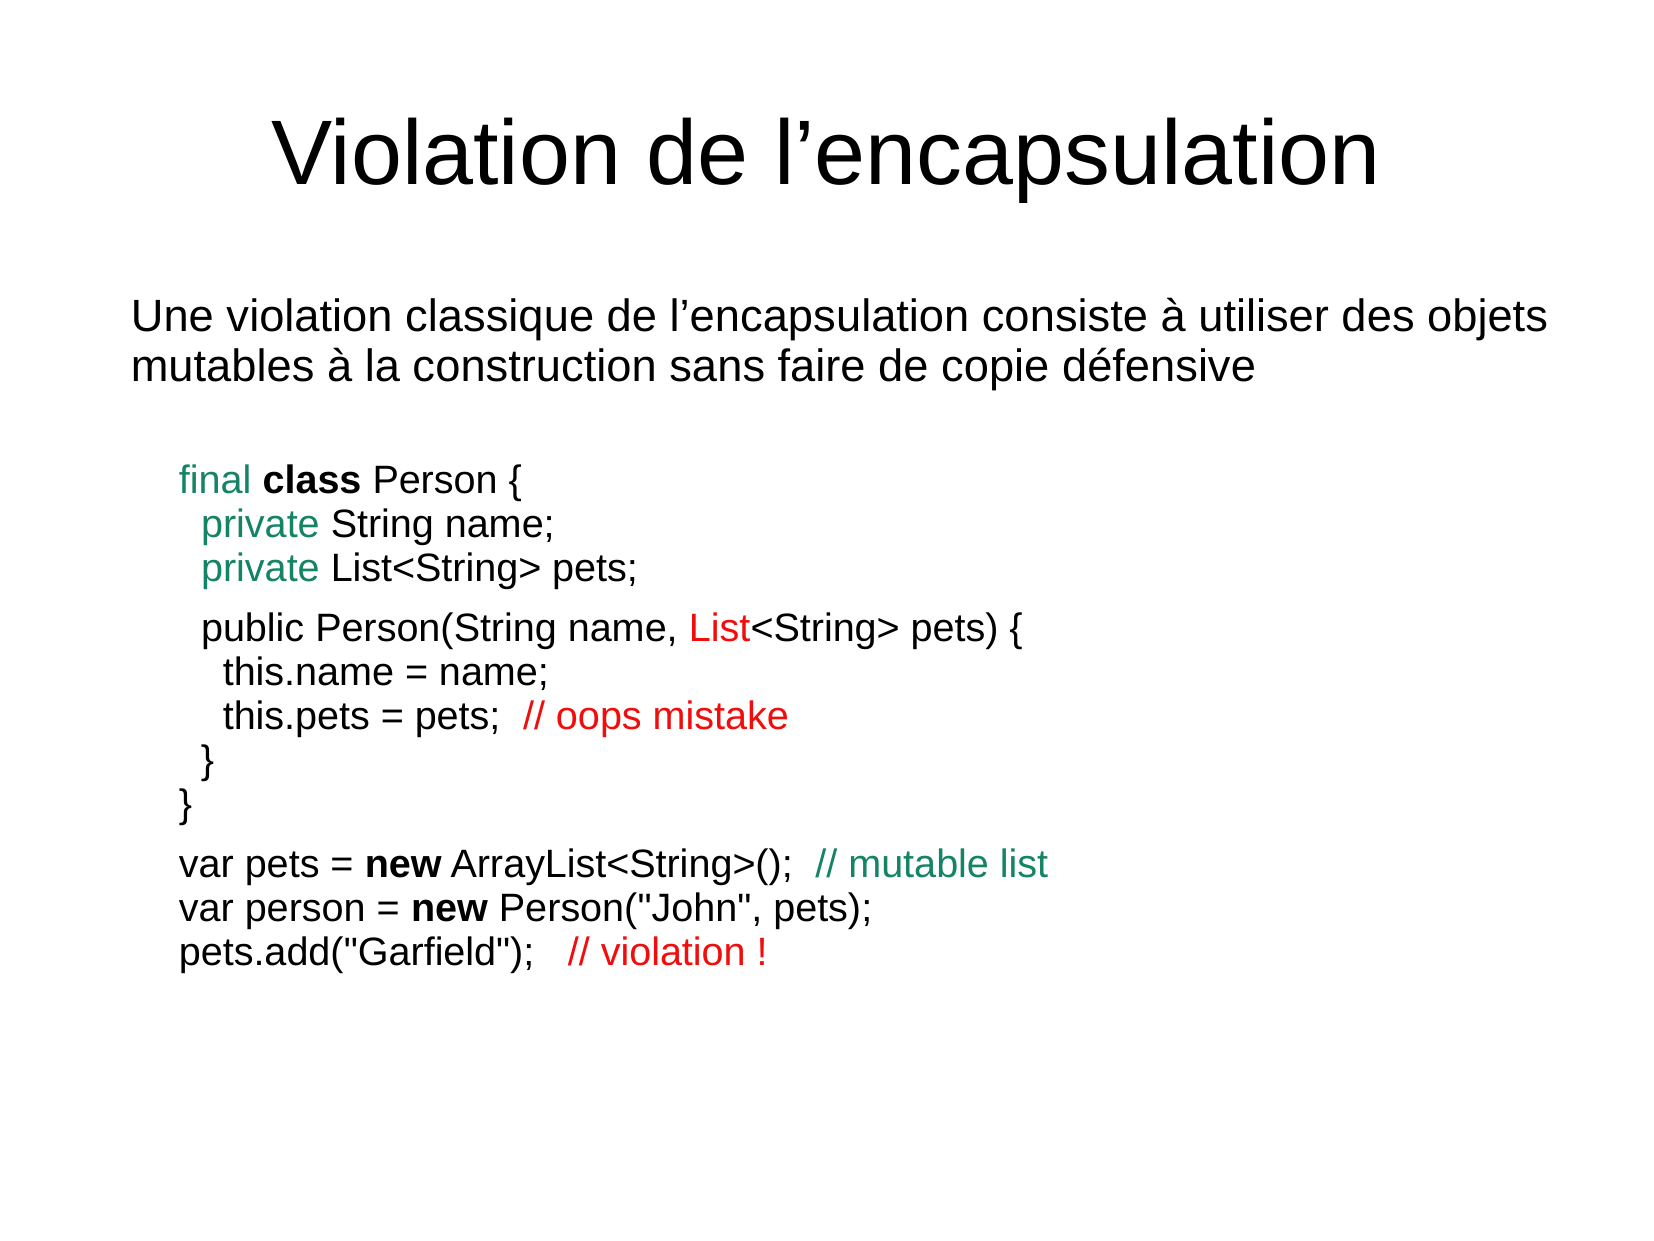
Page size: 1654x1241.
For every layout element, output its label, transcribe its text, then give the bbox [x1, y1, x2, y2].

title Violation de l’encapsulation [82, 49, 1571, 257]
list Une violation classique de l’encapsulation consiste à utiliser des objets mutables à la construction sans faire de copie défensive final class Person { private String name; private List<String> pets; public Person(String name, List<String> pets) { this.name = name; this.pets = pets; // oops mistake } } var pets = new ArrayList<String>(); // mutable list var person = new Person("John", pets); pets.add("Garfield"); // violation ! [82, 290, 1571, 976]
